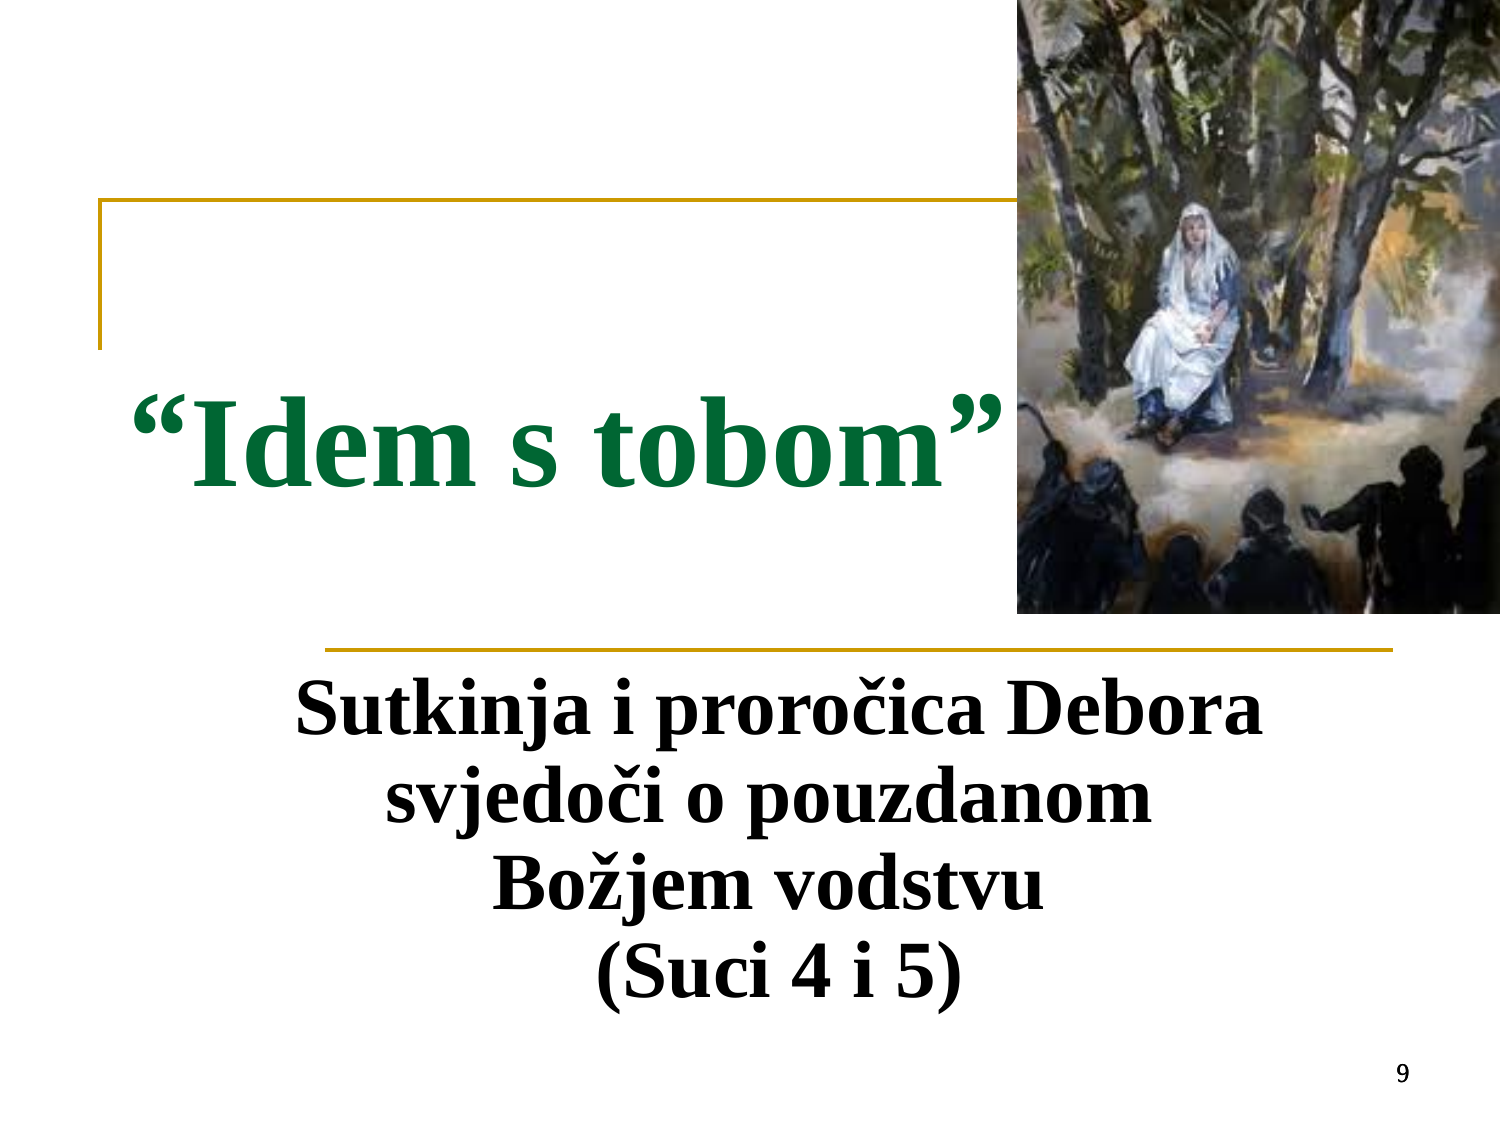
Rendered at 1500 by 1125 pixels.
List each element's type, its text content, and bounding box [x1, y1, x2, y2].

picture [1017, 0, 1500, 615]
subtitle Sutkinja i proročica Debora svjedoči o pouzdanom Božjem vodstvu (Suci 4 i 5) [147, 657, 1412, 1035]
title “Idem s tobom” [112, 349, 1017, 591]
text_box <number> [1074, 1024, 1426, 1100]
